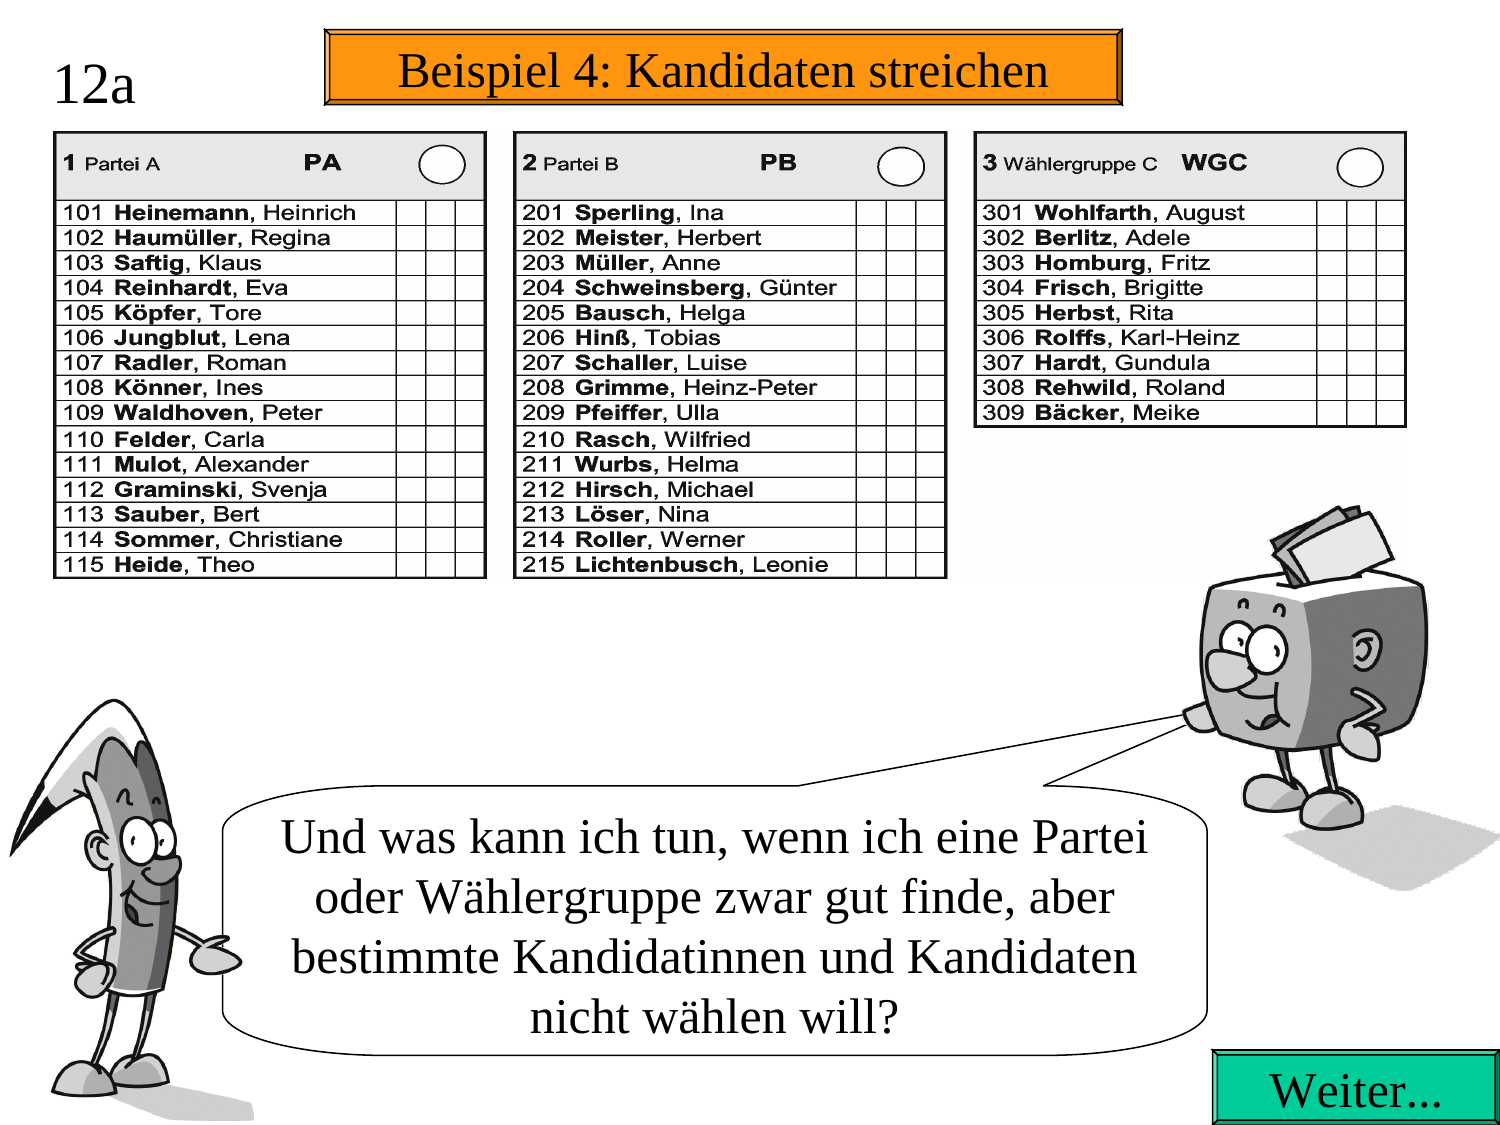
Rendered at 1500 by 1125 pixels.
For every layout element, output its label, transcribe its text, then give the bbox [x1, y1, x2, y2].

text_box Und was kann ich tun, wenn ich eine Partei oder Wählergruppe zwar gut finde, aber bestimmte Kandidatinnen und Kandidaten nicht wählen will? [254, 716, 1208, 1056]
text_box 12a [37, 37, 160, 138]
text_box Weiter... [1218, 1055, 1495, 1120]
text_box Beispiel 4: Kandidaten streichen [330, 35, 1117, 99]
picture [53, 131, 1500, 891]
picture [4, 688, 254, 1121]
